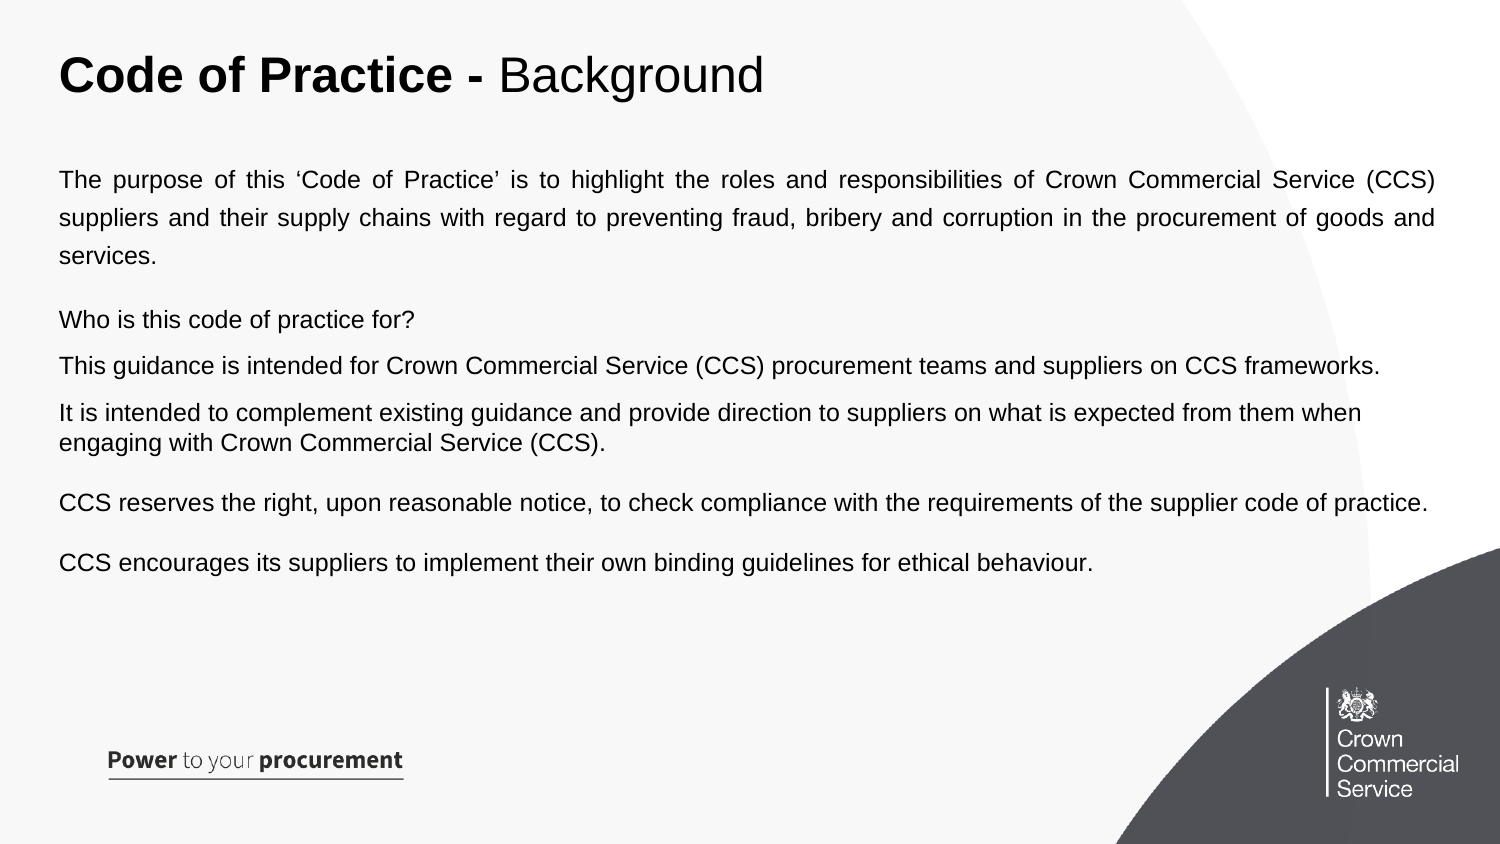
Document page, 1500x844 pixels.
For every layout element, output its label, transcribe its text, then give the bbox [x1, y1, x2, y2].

text_box Code of Practice - Background [58, 41, 1500, 146]
text_box The purpose of this ‘Code of Practice’ is to highlight the roles and responsibilities of Crown Commercial Service (CCS) suppliers and their supply chains with regard to preventing fraud, bribery and corruption in the procurement of goods and services. Who is this code of practice for? This guidance is intended for Crown Commercial Service (CCS) procurement teams and suppliers on CCS frameworks. It is intended to complement existing guidance and provide direction to suppliers on what is expected from them when engaging with Crown Commercial Service (CCS). CCS reserves the right, upon reasonable notice, to check compliance with the requirements of the supplier code of practice. CCS encourages its suppliers to implement their own binding guidelines for ethical behaviour. [58, 117, 1470, 727]
